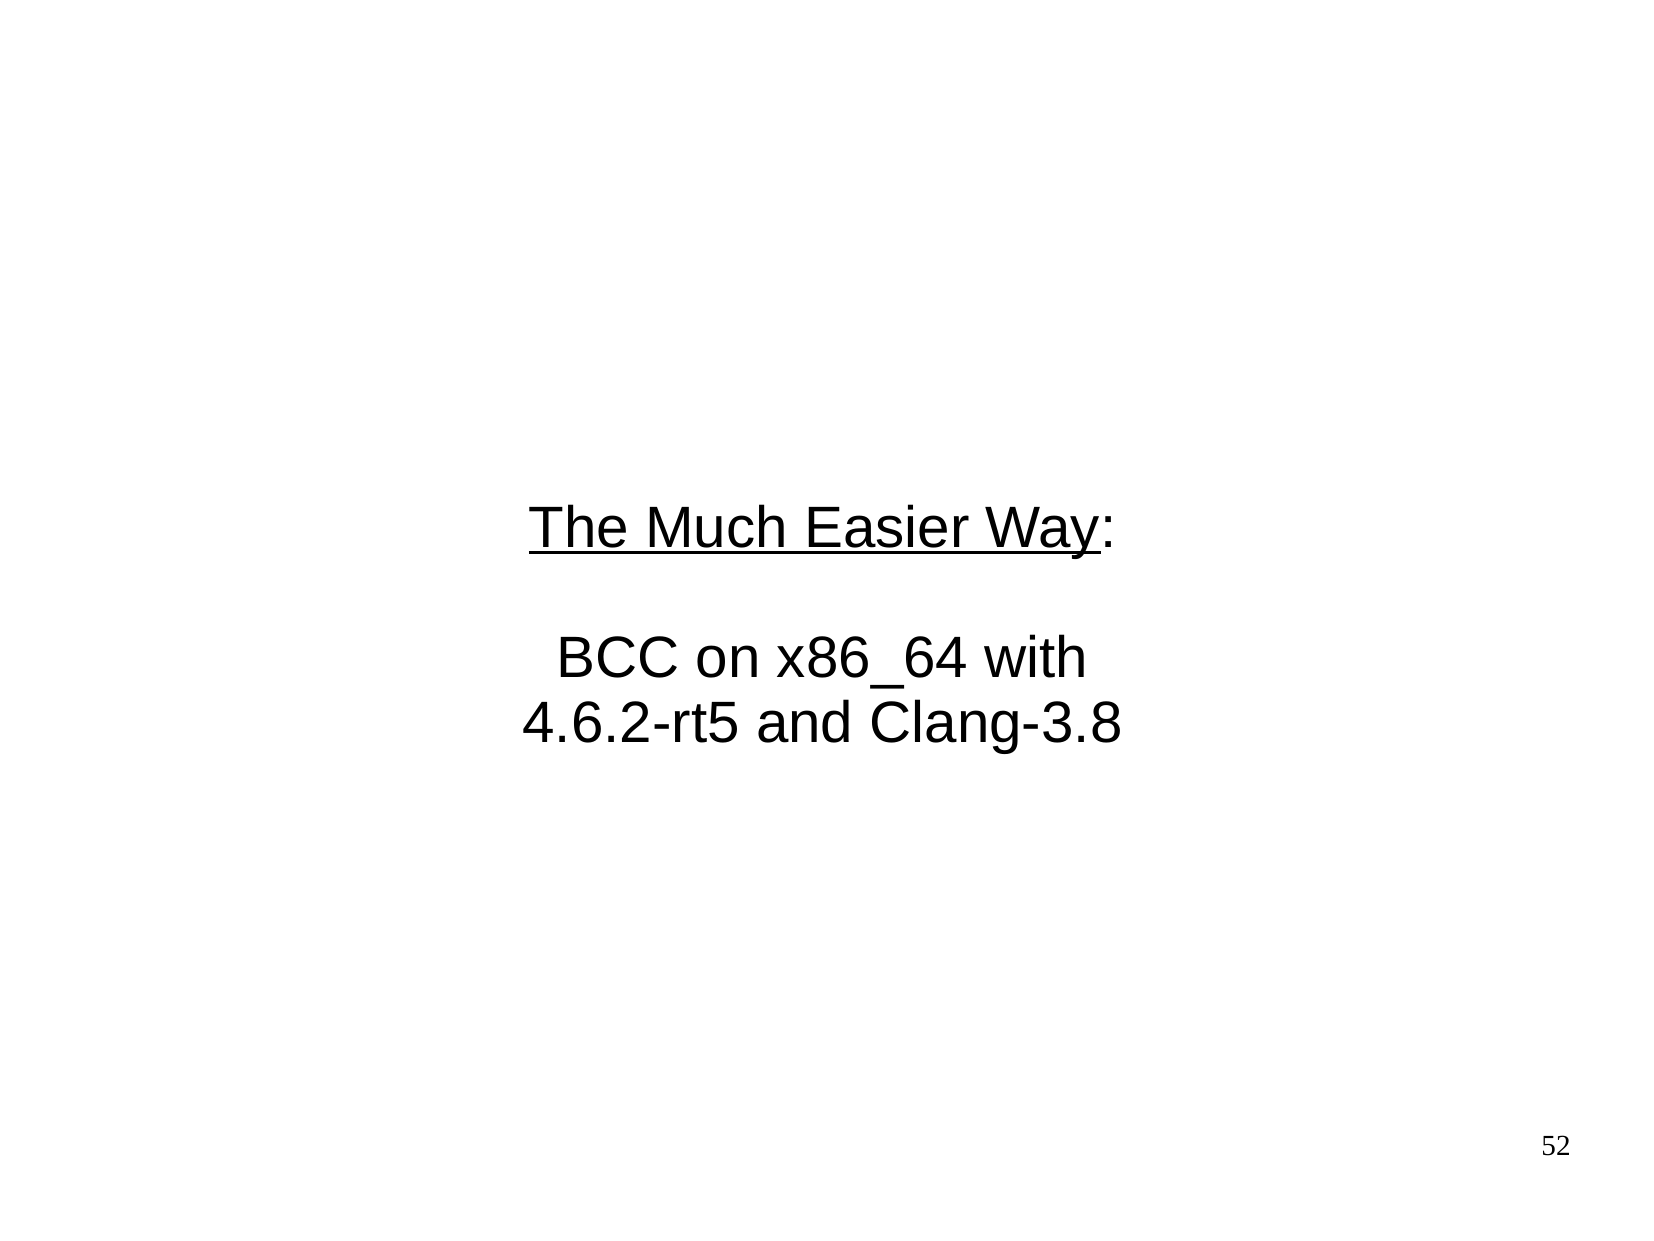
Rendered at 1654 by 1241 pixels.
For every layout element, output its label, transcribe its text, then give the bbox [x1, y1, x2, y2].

title The Much Easier Way: BCC on x86_64 with 4.6.2-rt5 and Clang-3.8 [75, 49, 1571, 1201]
